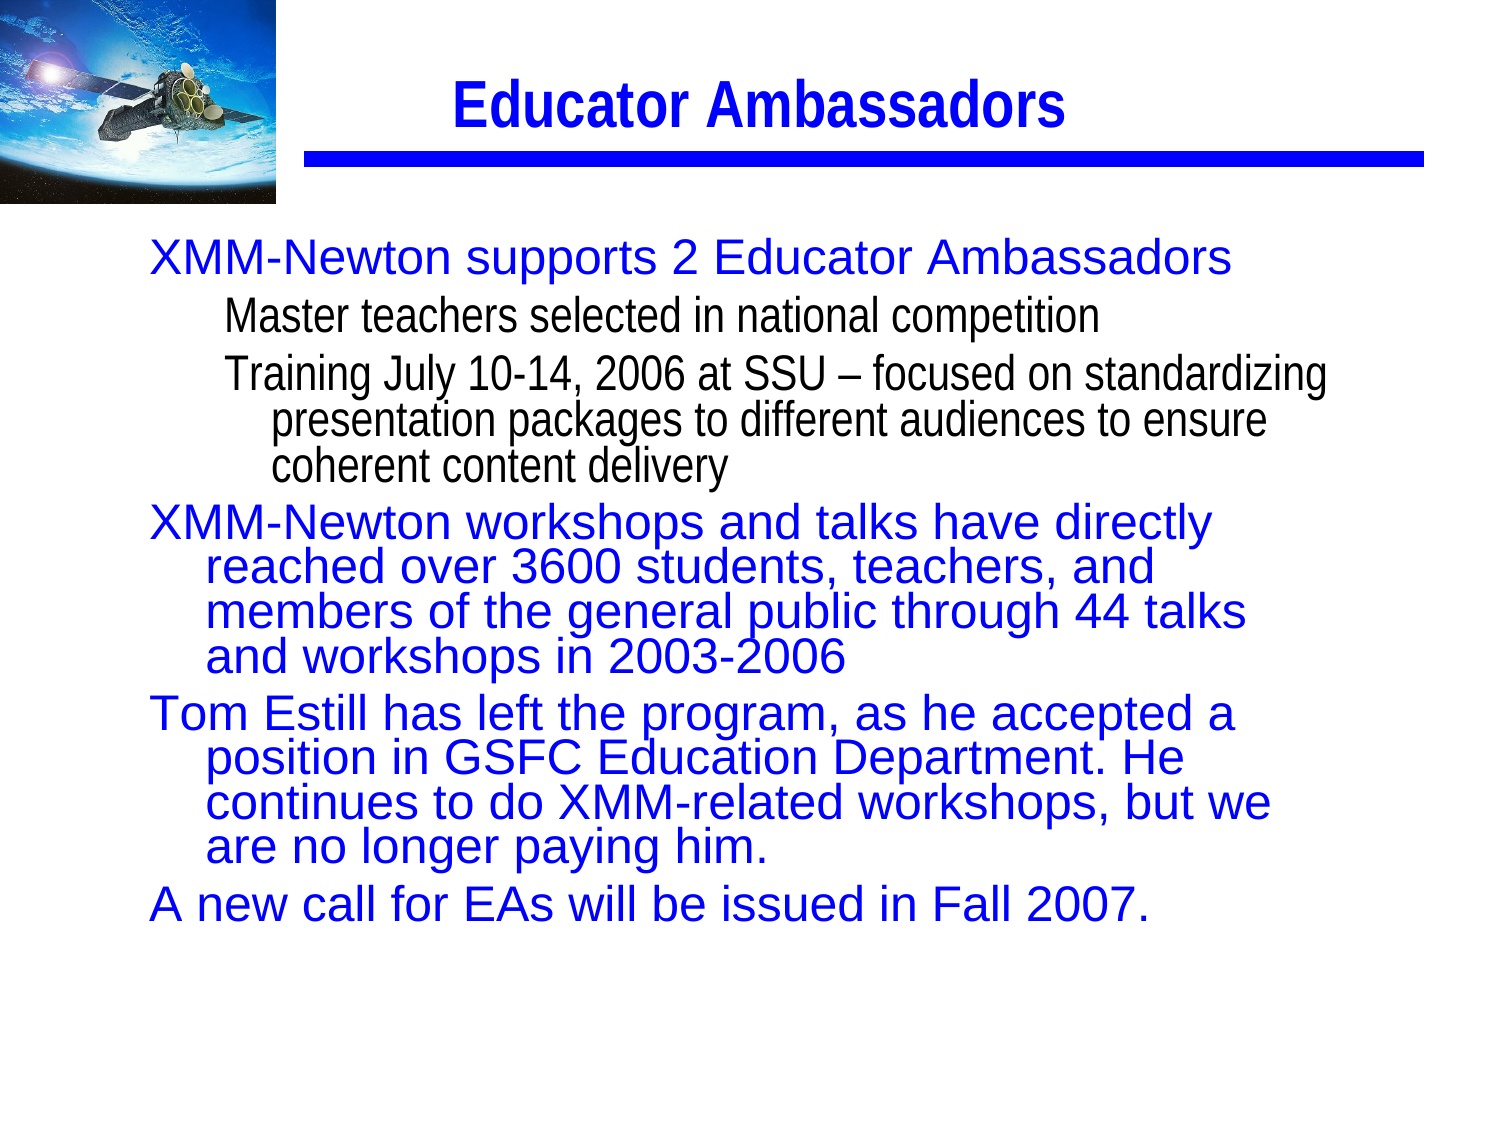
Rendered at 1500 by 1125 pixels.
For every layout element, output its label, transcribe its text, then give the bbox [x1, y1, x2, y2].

list XMM-Newton supports 2 Educator Ambassadors Master teachers selected in national competition Training July 10-14, 2006 at SSU – focused on standardizing presentation packages to different audiences to ensure coherent content delivery XMM-Newton workshops and talks have directly reached over 3600 students, teachers, and members of the general public through 44 talks and workshops in 2003-2006 Tom Estill has left the program, as he accepted a position in GSFC Education Department. He continues to do XMM-related workshops, but we are no longer paying him. A new call for EAs will be issued in Fall 2007. [134, 231, 1357, 980]
title Educator Ambassadors [160, 53, 1361, 154]
picture [0, 0, 276, 204]
text_box [304, 151, 1423, 167]
